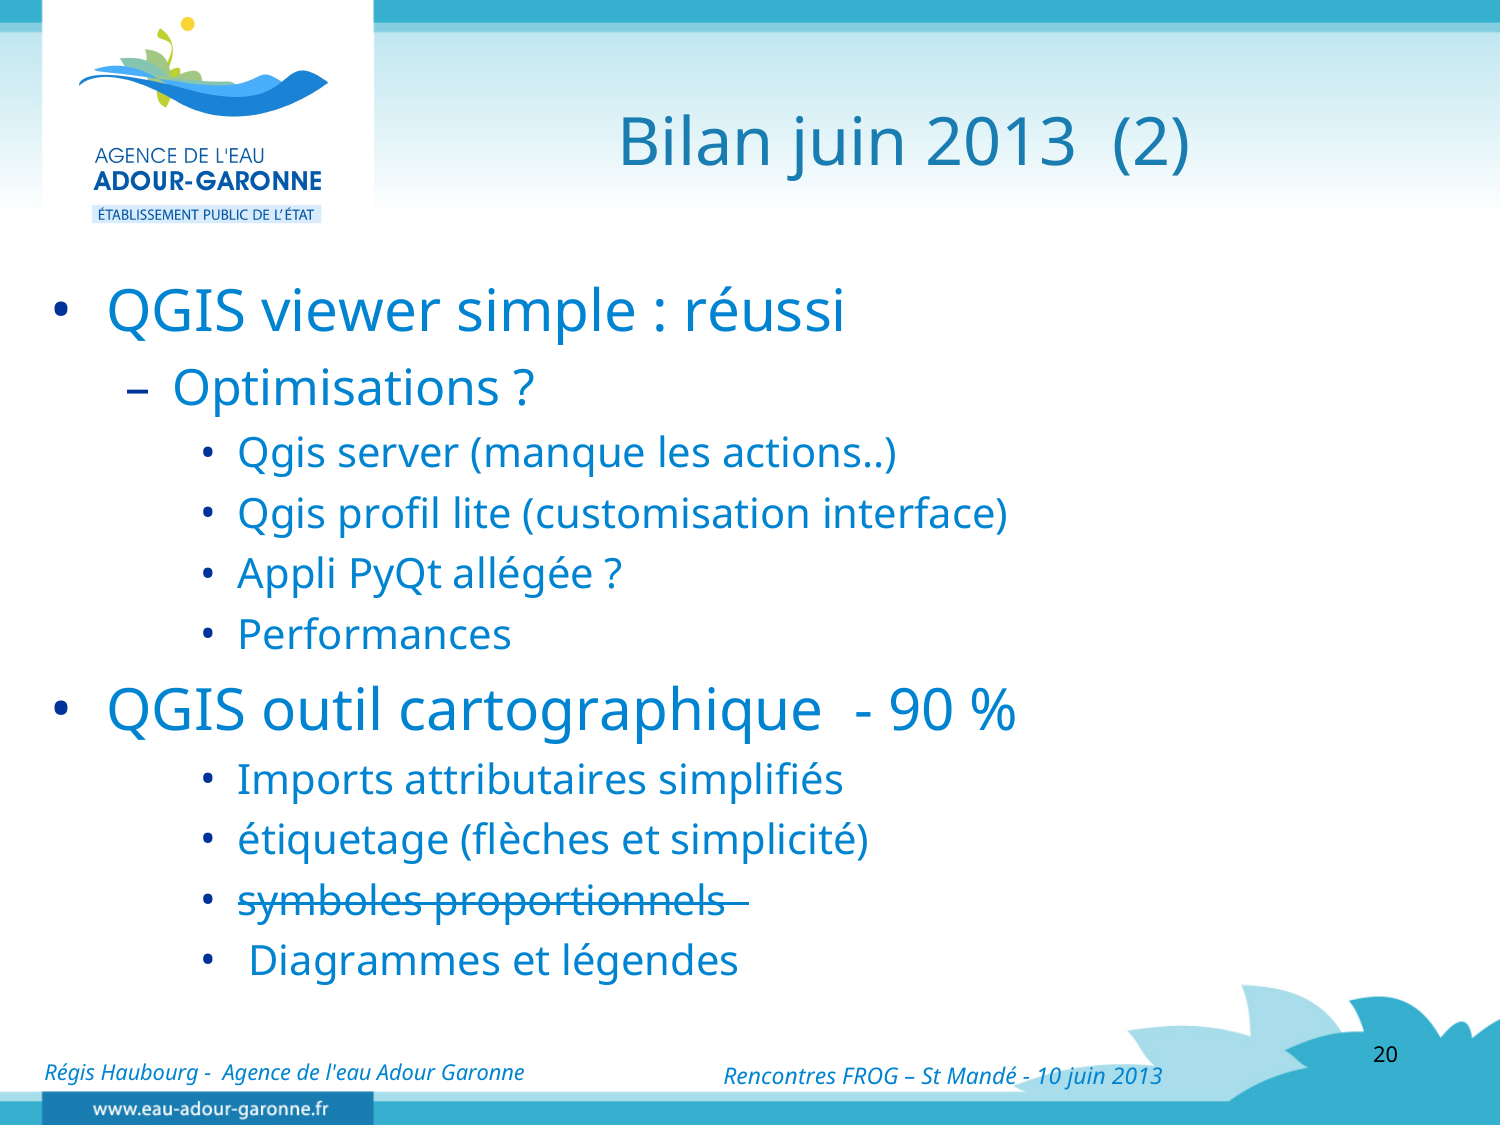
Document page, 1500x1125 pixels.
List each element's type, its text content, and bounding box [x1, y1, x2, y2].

picture [0, 0, 1500, 1125]
list QGIS viewer simple : réussi Optimisations ? Qgis server (manque les actions..) Qgis profil lite (customisation interface) Appli PyQt allégée ? Performances QGIS outil cartographique - 90 % Imports attributaires simplifiés étiquetage (flèches et simplicité) symboles proportionnels Diagrammes et légendes [35, 265, 1454, 992]
title Bilan juin 2013 (2) [383, 45, 1426, 233]
